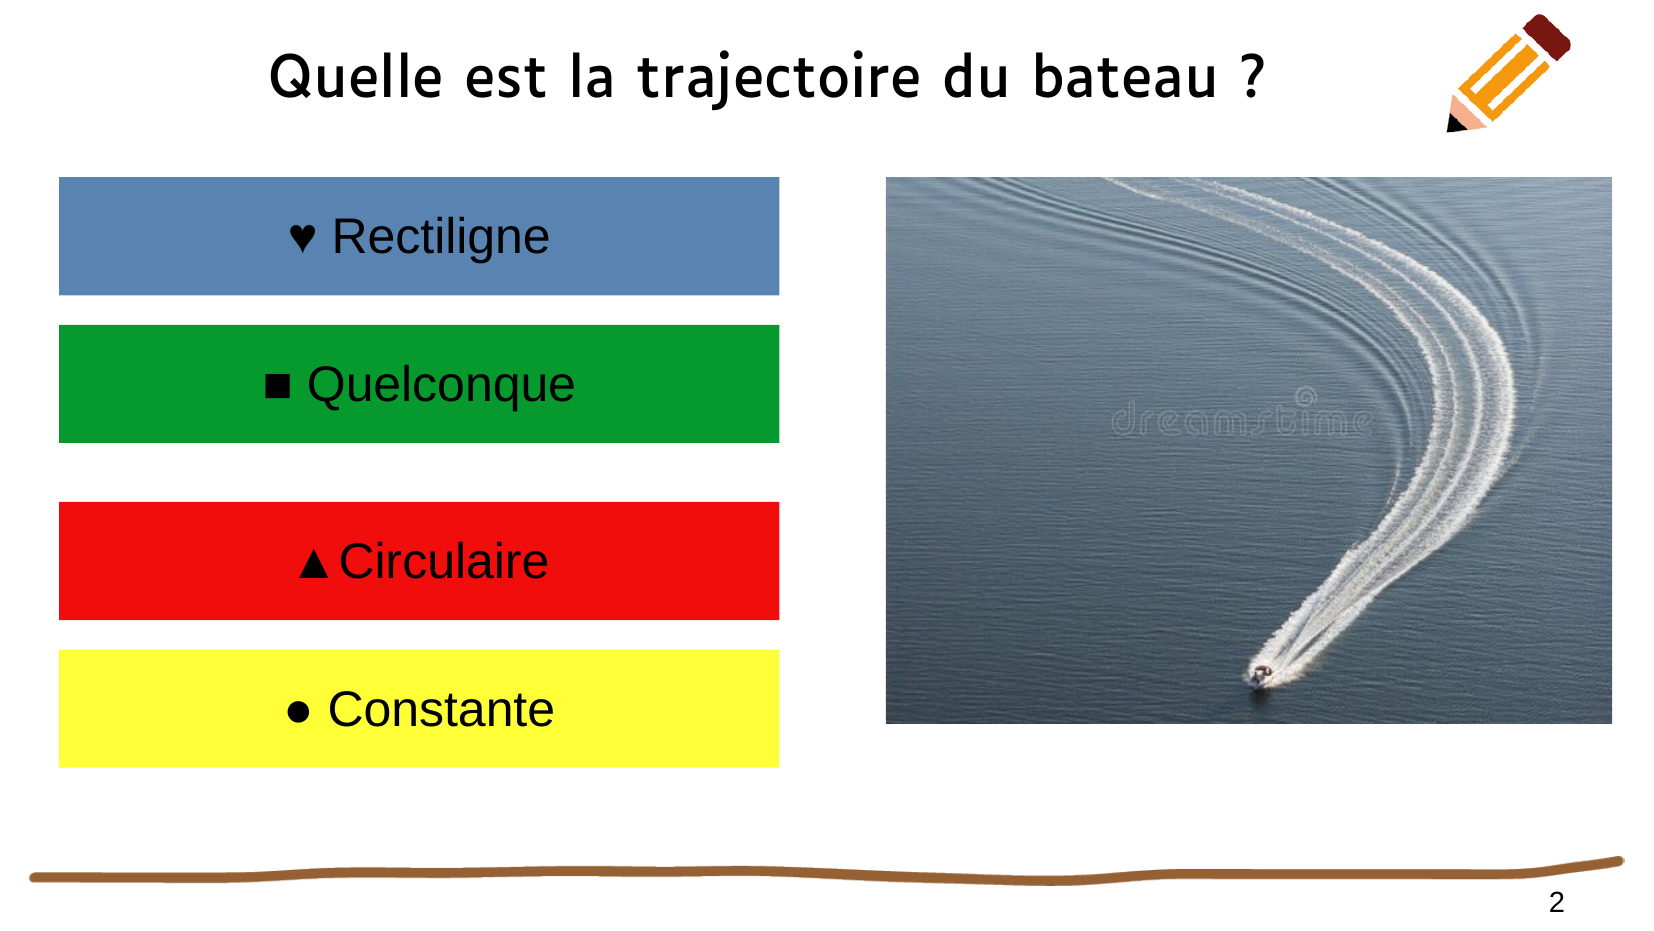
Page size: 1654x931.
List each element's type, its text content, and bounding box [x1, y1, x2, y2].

list ♥ Rectiligne [59, 177, 780, 296]
list ■ Quelconque [59, 324, 780, 443]
title Quelle est la trajectoire du bateau ? [88, 29, 1447, 133]
picture [1446, 14, 1571, 133]
picture [885, 177, 1613, 724]
list ● Constante [59, 649, 780, 768]
list ▲Circulaire [59, 501, 780, 621]
picture [29, 856, 1625, 886]
